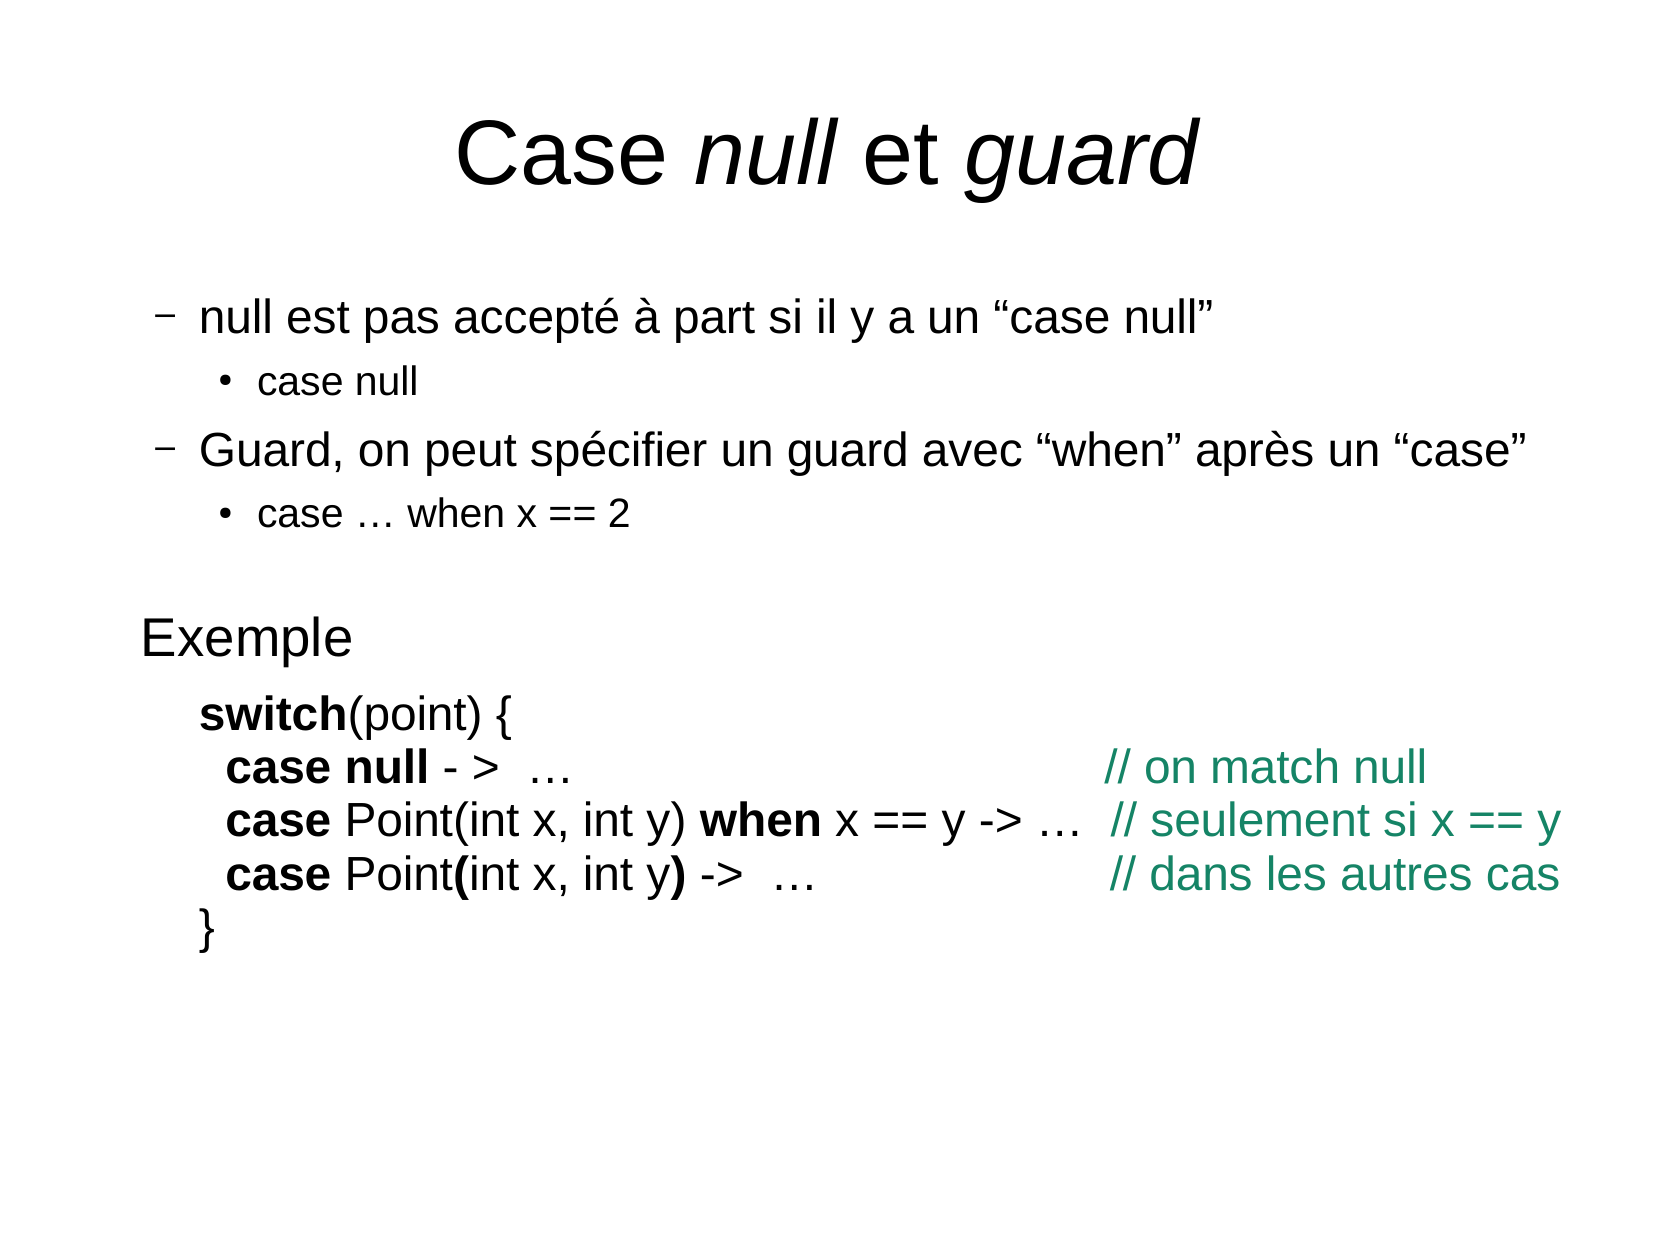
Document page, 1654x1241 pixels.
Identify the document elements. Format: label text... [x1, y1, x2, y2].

title Case null et guard [82, 49, 1571, 257]
list null est pas accepté à part si il y a un “case null” case null Guard, on peut spécifier un guard avec “when” après un “case” case … when x == 2 Exemple switch(point) { case null - > … // on match null case Point(int x, int y) when x == y -> … // seulement si x == y case Point(int x, int y) -> … // dans les autres cas } [82, 290, 1571, 1010]
